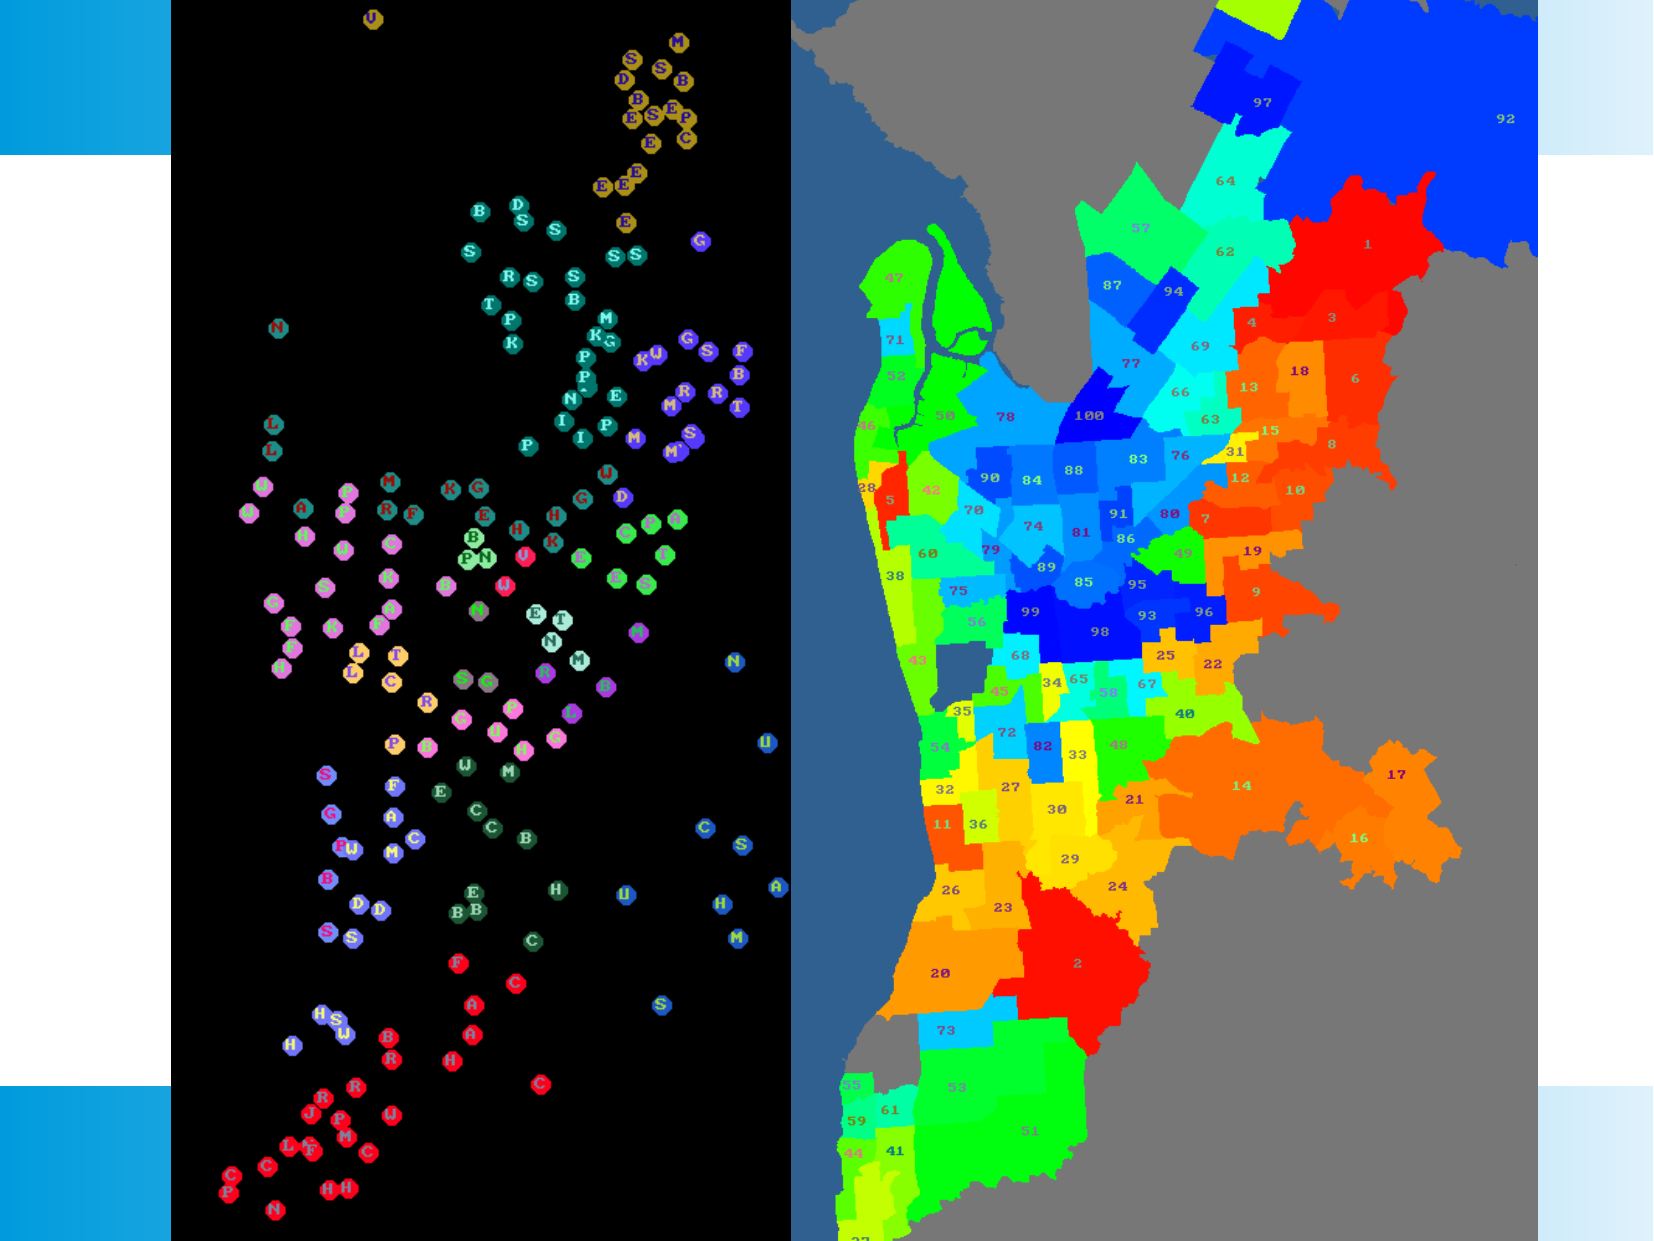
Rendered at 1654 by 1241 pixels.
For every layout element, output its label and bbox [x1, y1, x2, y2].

picture [171, 0, 1538, 1241]
